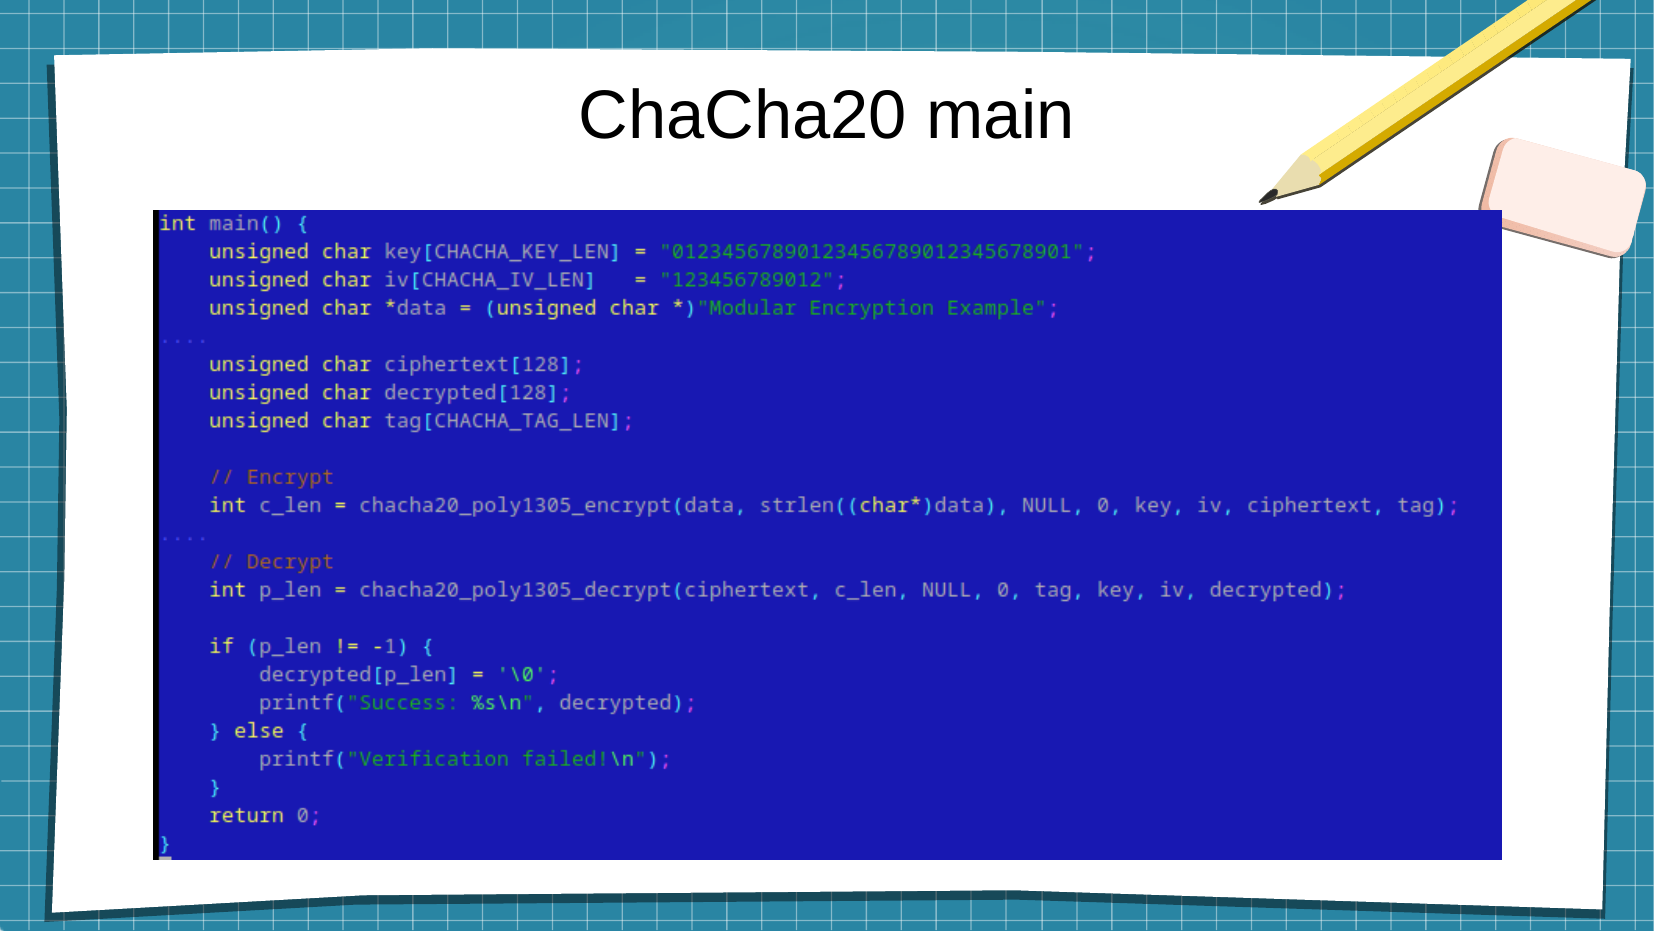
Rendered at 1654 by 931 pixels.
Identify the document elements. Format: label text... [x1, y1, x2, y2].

picture [153, 210, 1502, 860]
title ChaCha20 main [82, 37, 1571, 193]
